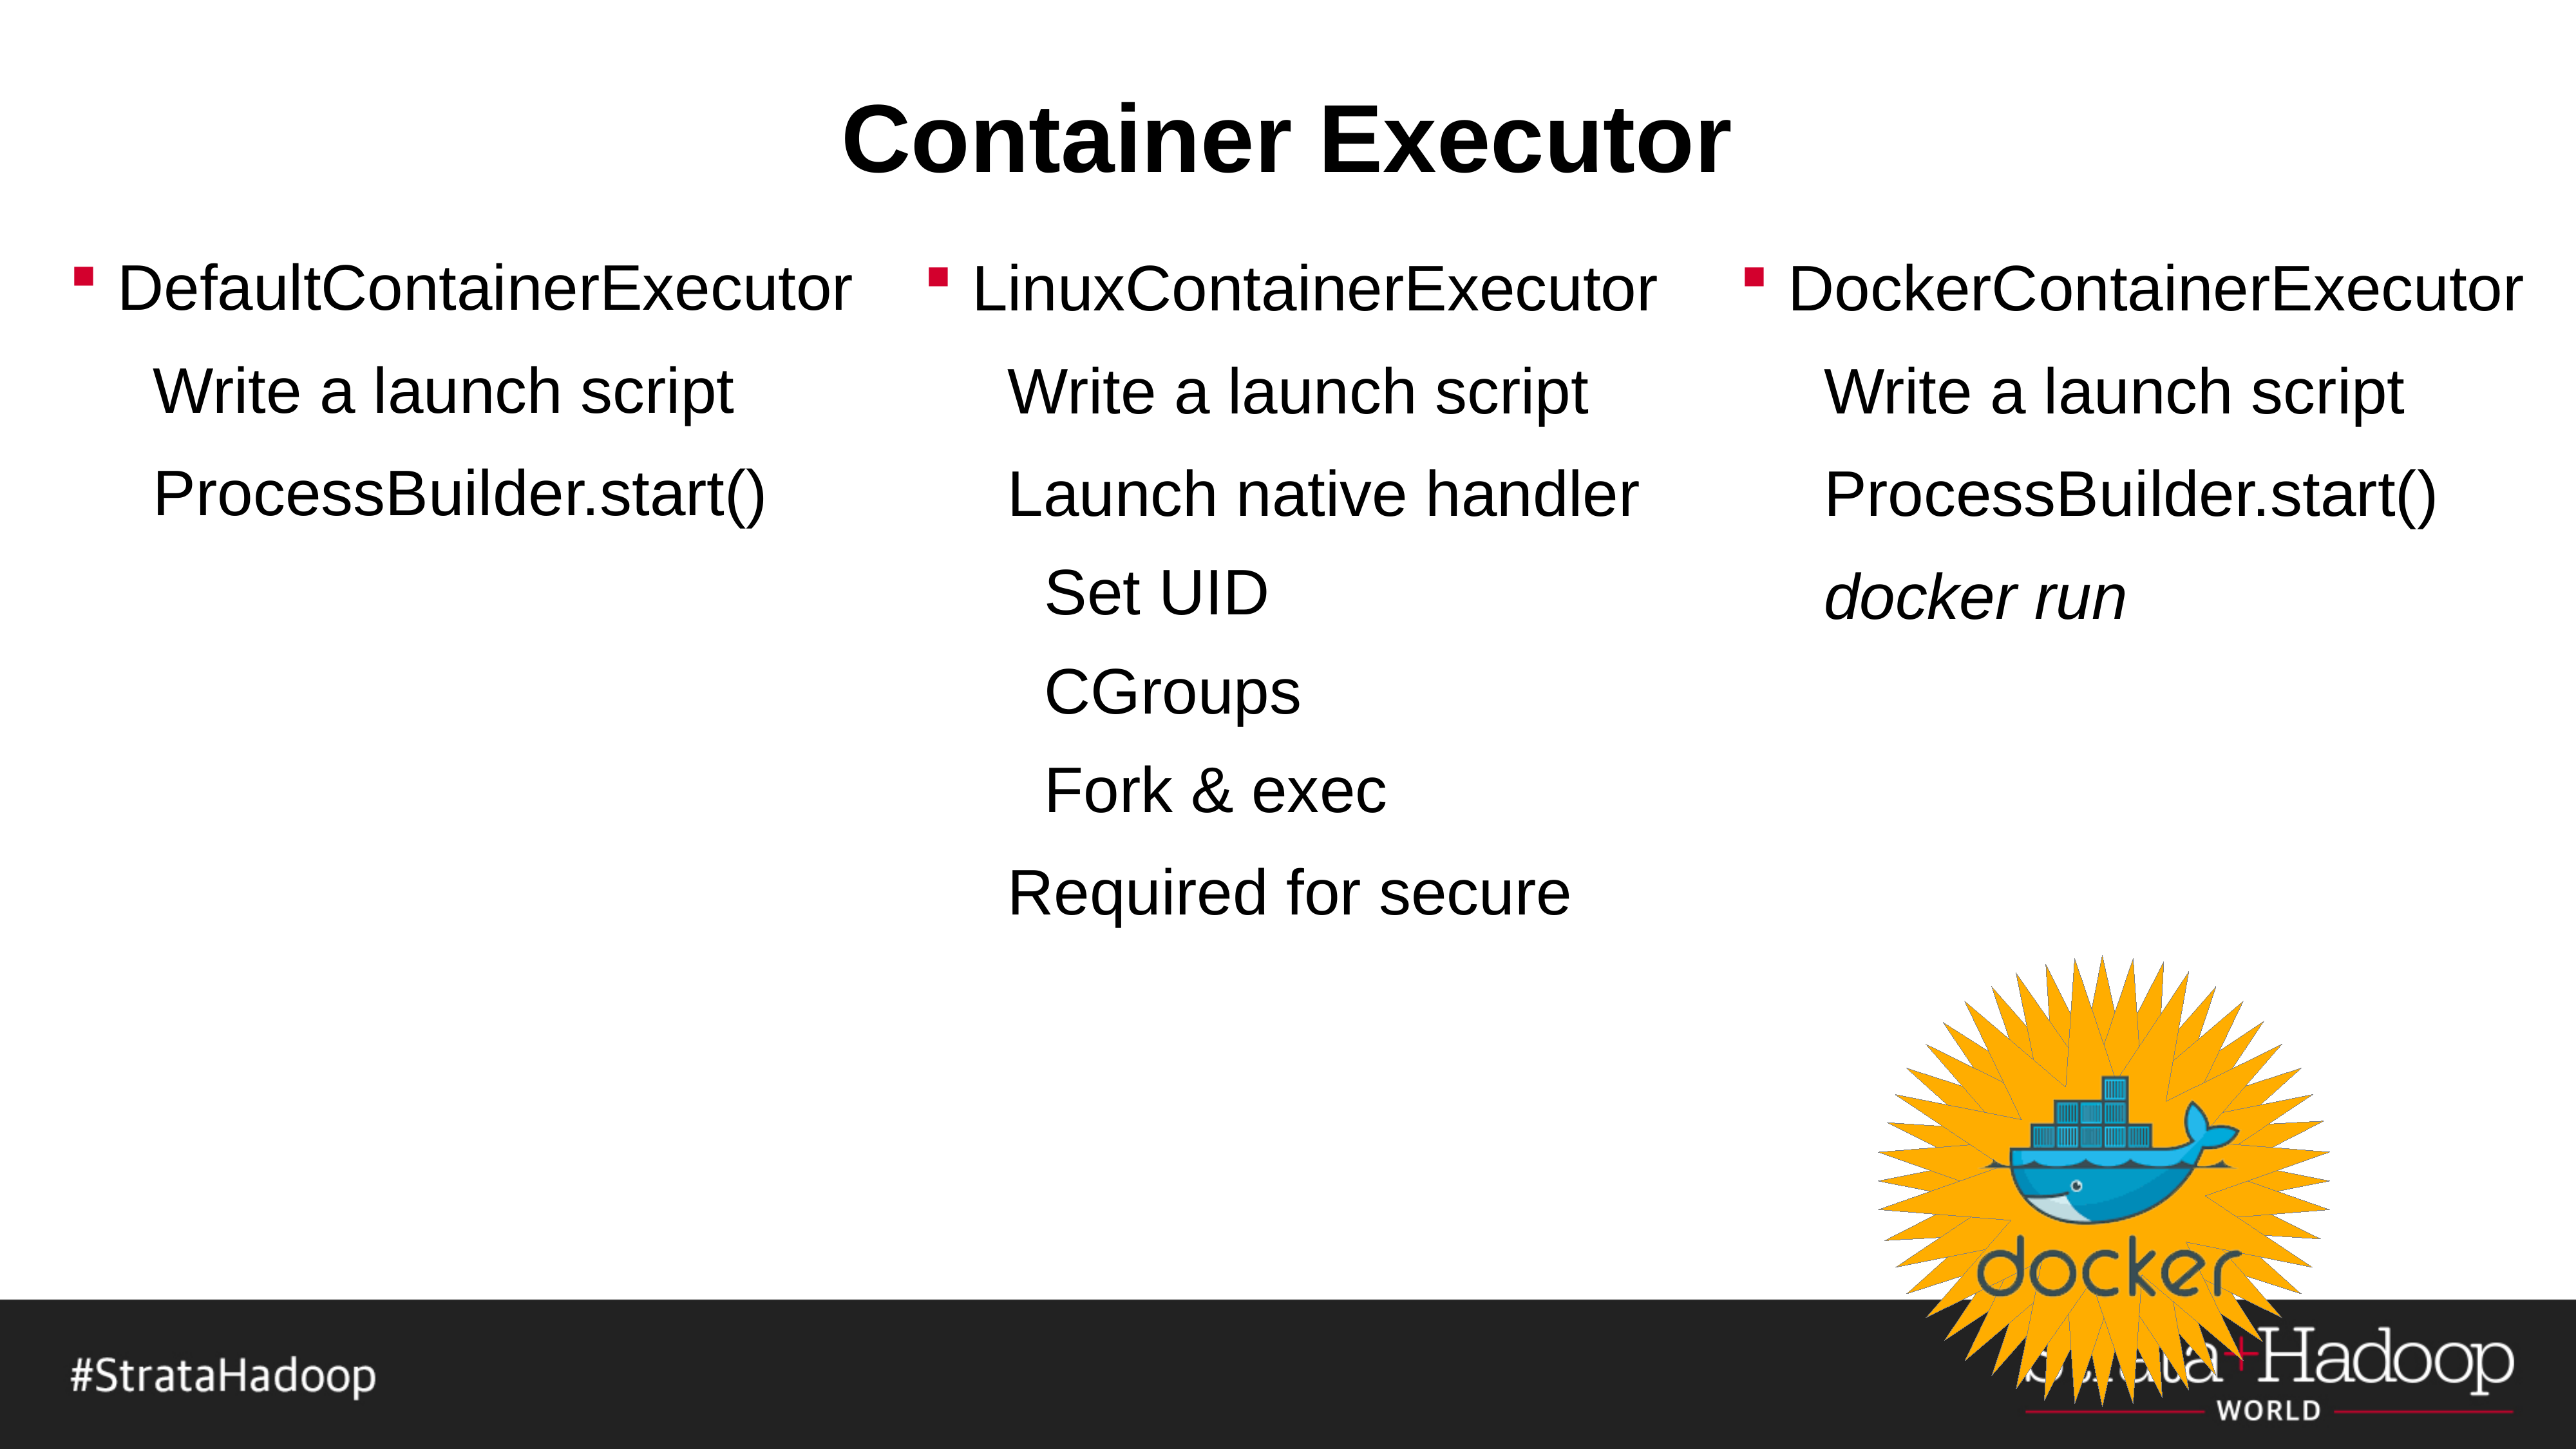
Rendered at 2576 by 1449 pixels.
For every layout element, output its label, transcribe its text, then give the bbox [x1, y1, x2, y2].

picture [0, 0, 2576, 1449]
title Container Executor [65, 25, 2510, 243]
list DefaultContainerExecutor Write a launch script ProcessBuilder.start() [65, 242, 871, 1271]
text_box [1878, 955, 2330, 1407]
list LinuxContainerExecutor Write a launch script Launch native handler Set UID CGroups Fork & exec Required for secure [920, 242, 1725, 1271]
list DockerContainerExecutor Write a launch script ProcessBuilder.start() docker run [1736, 242, 2541, 1271]
